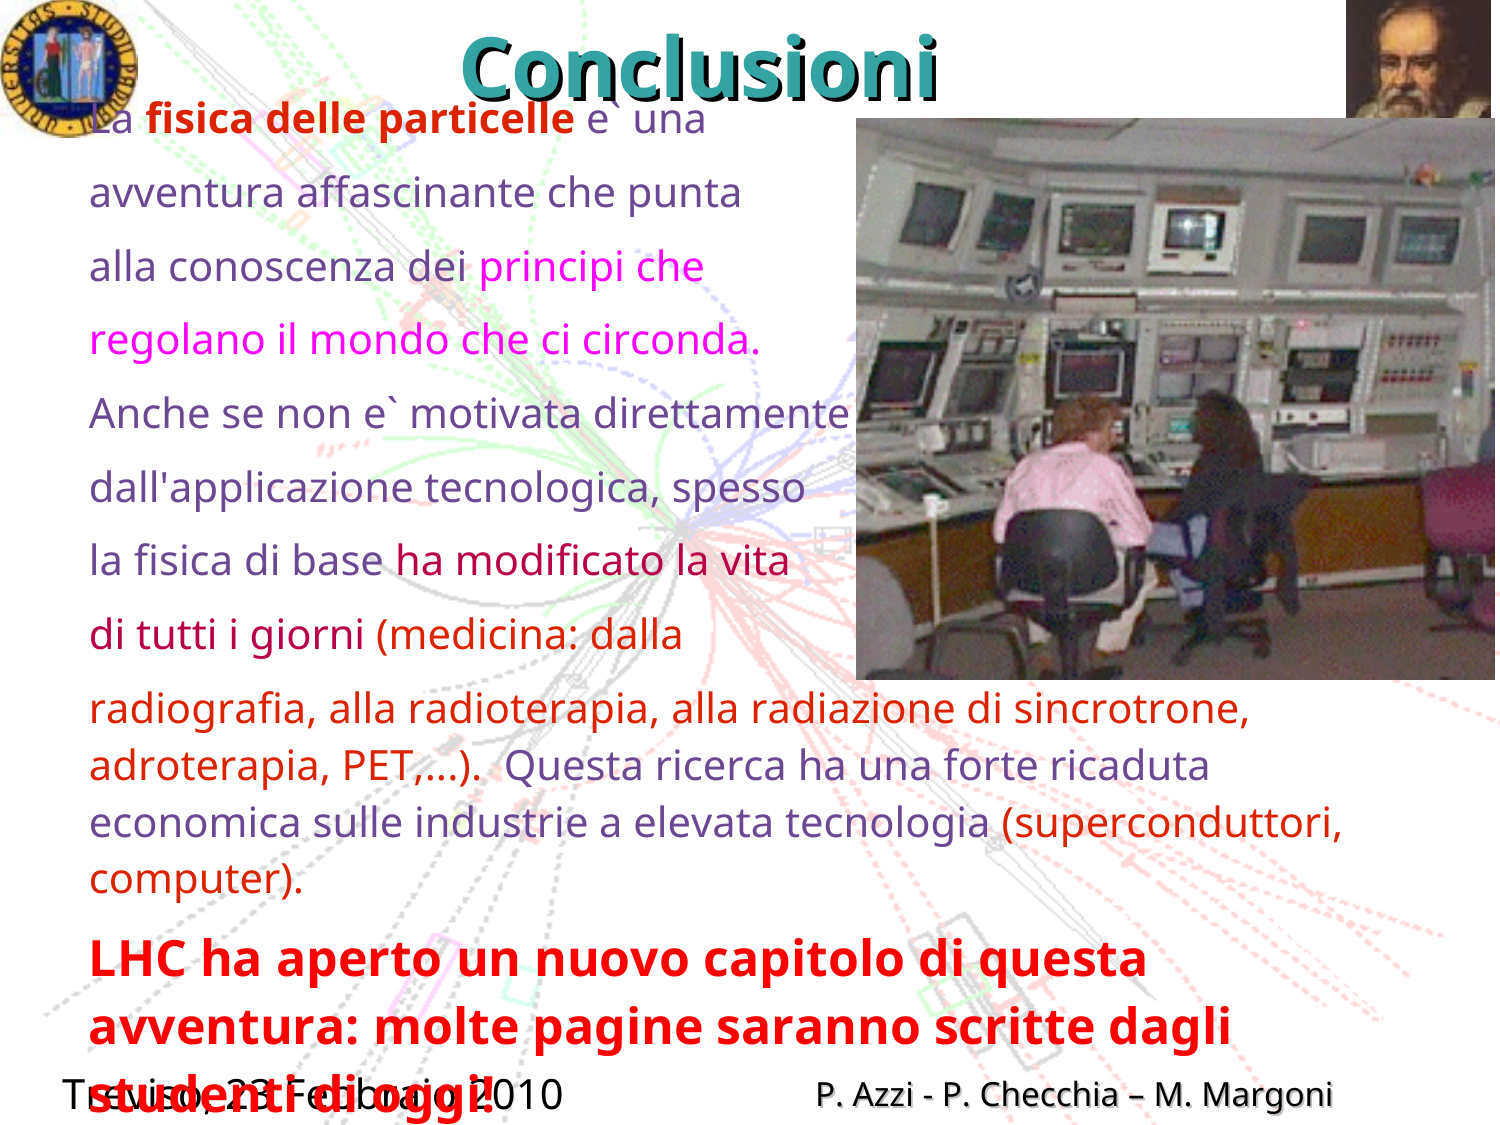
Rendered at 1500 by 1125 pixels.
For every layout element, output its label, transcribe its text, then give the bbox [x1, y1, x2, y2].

title Conclusioni [168, 0, 1229, 81]
picture [0, 0, 168, 1125]
picture [856, 0, 1500, 1125]
list La fisica delle particelle e` una avventura affascinante che punta alla conoscenza dei principi che regolano il mondo che ci circonda. Anche se non e` motivata direttamente dall'applicazione tecnologica, spesso la fisica di base ha modificato la vita di tutti i giorni (medicina: dalla radiografia, alla radioterapia, alla radiazione di sincrotrone, adroterapia, PET,...). Questa ricerca ha una forte ricaduta economica sulle industrie a elevata tecnologia (superconduttori, computer). LHC ha aperto un nuovo capitolo di questa avventura: molte pagine saranno scritte dagli studenti di oggi! [3, 81, 1447, 1125]
